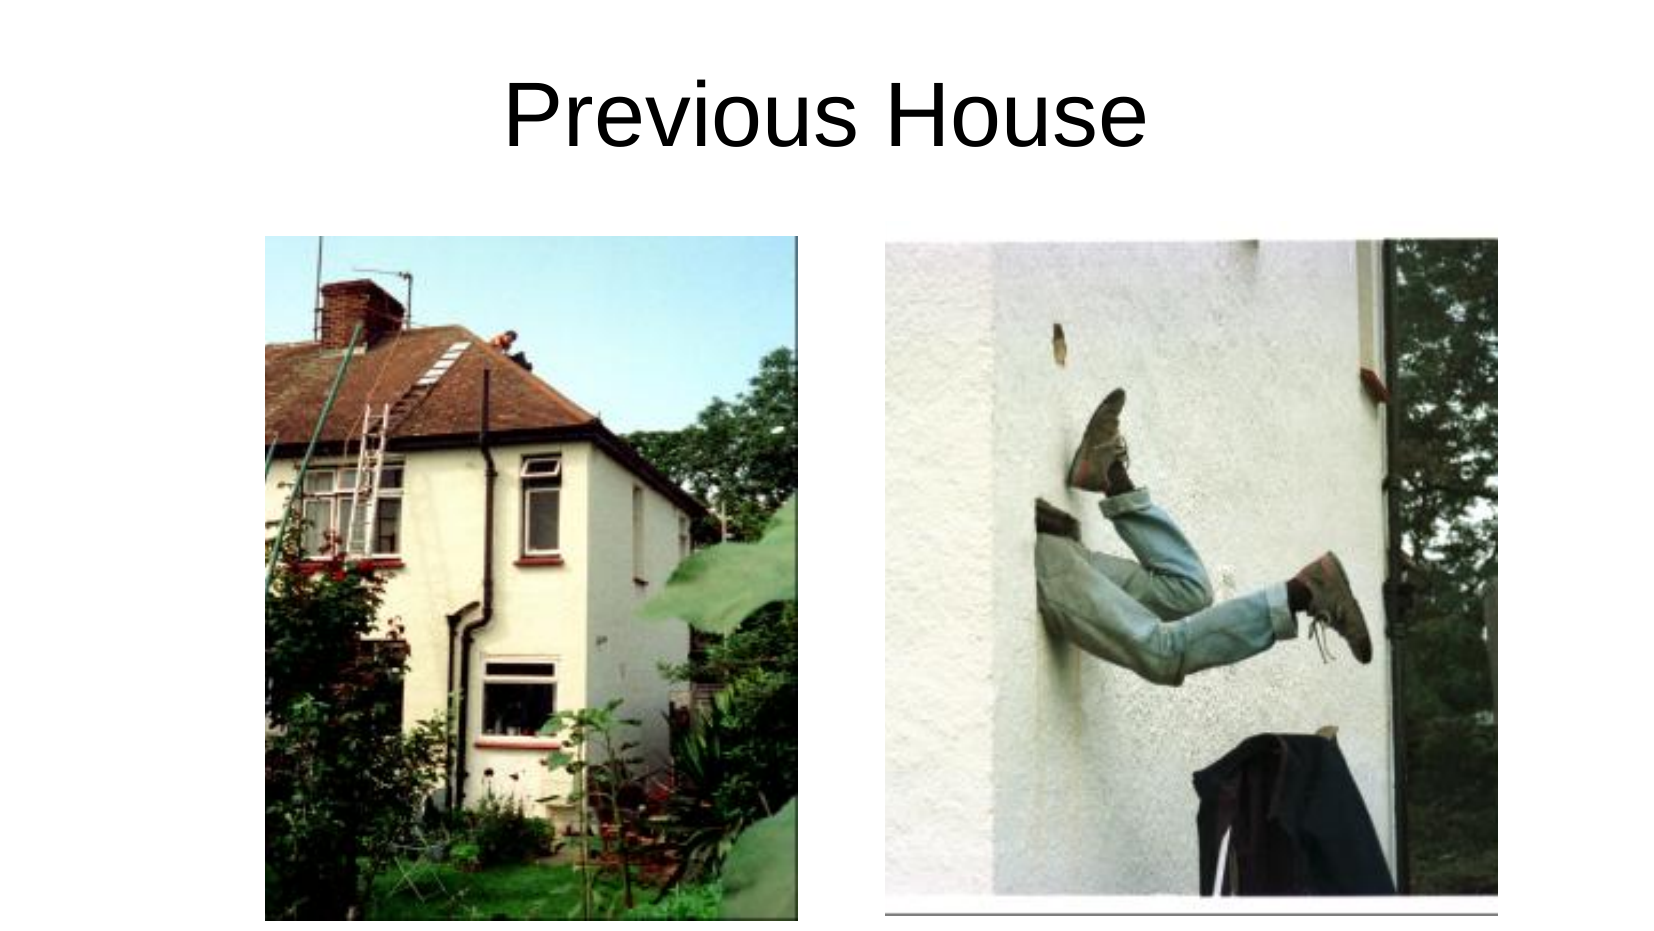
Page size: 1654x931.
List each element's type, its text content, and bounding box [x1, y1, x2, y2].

picture [265, 236, 798, 921]
title Previous House [82, 37, 1571, 193]
picture [885, 221, 1498, 916]
